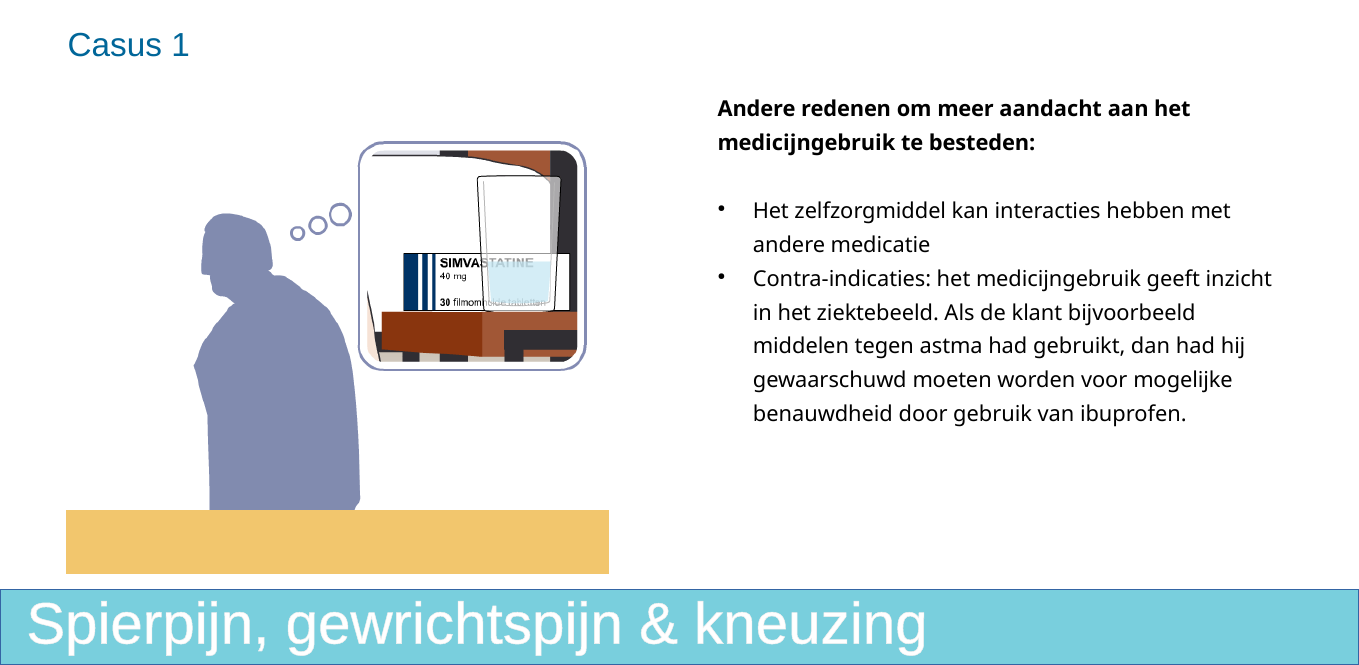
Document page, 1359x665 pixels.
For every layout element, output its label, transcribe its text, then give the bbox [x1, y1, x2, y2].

text_box [0, 589, 1359, 665]
title Spierpijn, gewrichtspijn & kneuzing [26, 590, 1229, 665]
picture [66, 118, 609, 574]
title Casus 1 [67, 26, 1291, 101]
text_box Andere redenen om meer aandacht aan het medicijngebruik te besteden: Het zelfzorgmiddel kan interacties hebben met andere medicatie Contra-indicaties: het medicijngebruik geeft inzicht in het ziektebeeld. Als de klant bijvoorbeeld middelen tegen astma had gebruikt, dan had hij gewaarschuwd moeten worden voor mogelijke benauwdheid door gebruik van ibuprofen. [702, 81, 1302, 559]
